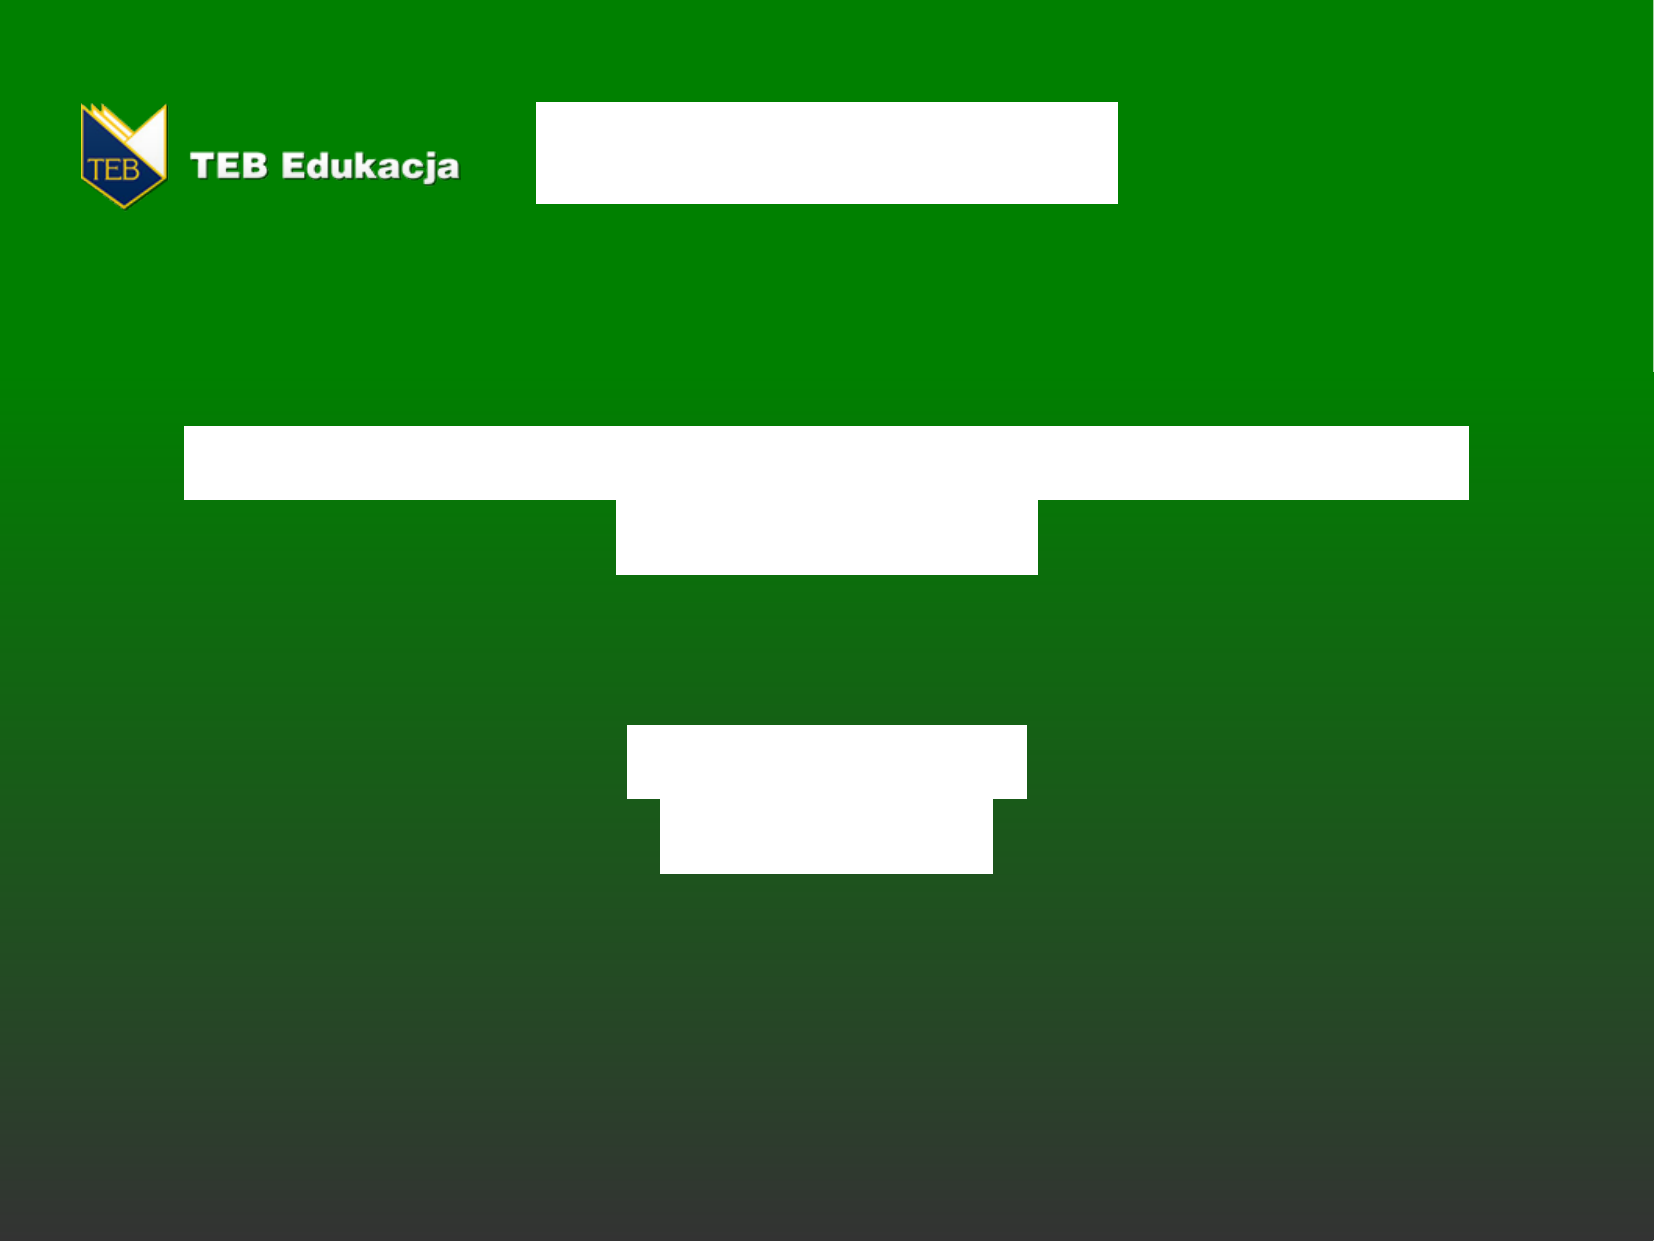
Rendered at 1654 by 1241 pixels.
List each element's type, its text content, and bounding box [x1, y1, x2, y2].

title TEB Edukacja [82, 49, 1571, 257]
picture [81, 103, 461, 213]
subtitle Obowiązujące normy montażu okablowania strukturalnego Piotr Dobosz, 17.09.2015 [82, 290, 1571, 1010]
